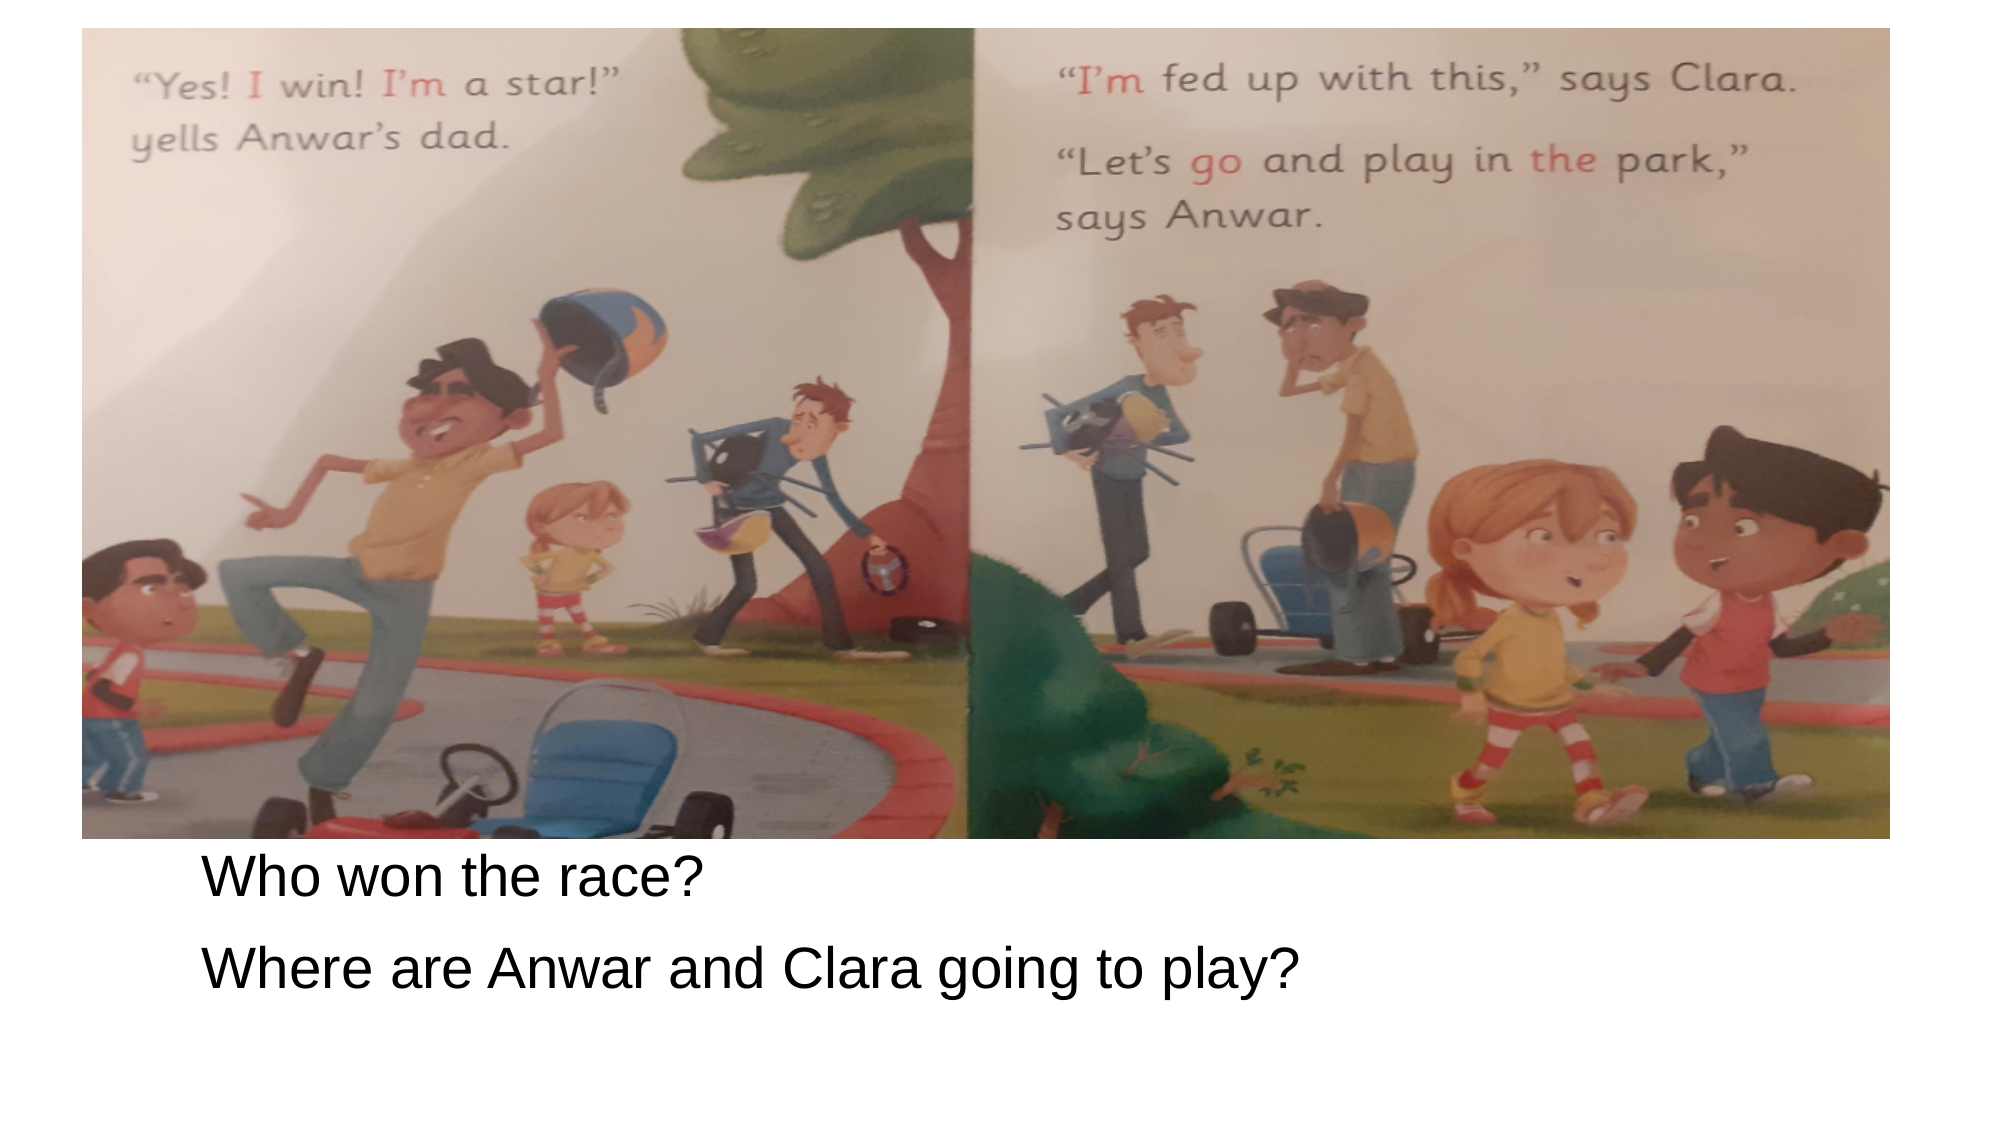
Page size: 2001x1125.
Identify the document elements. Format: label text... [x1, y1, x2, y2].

list Who won the race? Where are Anwar and Clara going to play? [187, 838, 1938, 1125]
picture [82, 28, 1890, 839]
